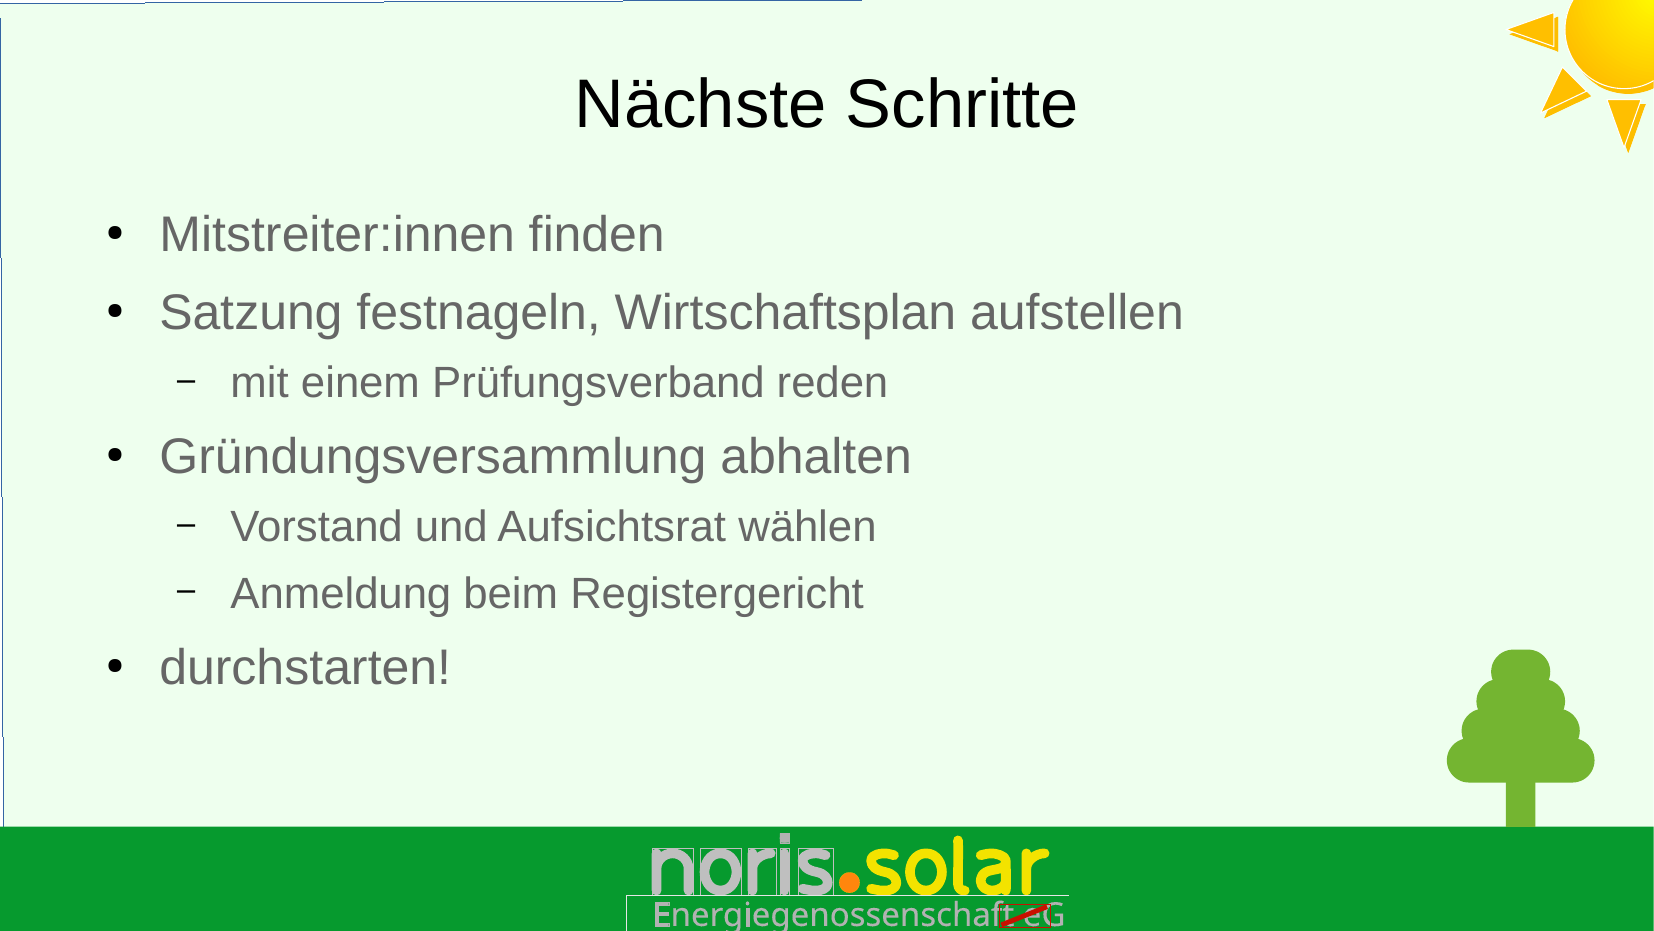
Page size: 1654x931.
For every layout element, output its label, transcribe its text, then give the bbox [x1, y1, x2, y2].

list Mitstreiter:innen finden Satzung festnageln, Wirtschaftsplan aufstellen mit einem Prüfungsverband reden Gründungsversammlung abhalten Vorstand und Aufsichtsrat wählen Anmeldung beim Registergericht durchstarten! [88, 206, 1565, 768]
title Nächste Schritte [88, 29, 1565, 178]
